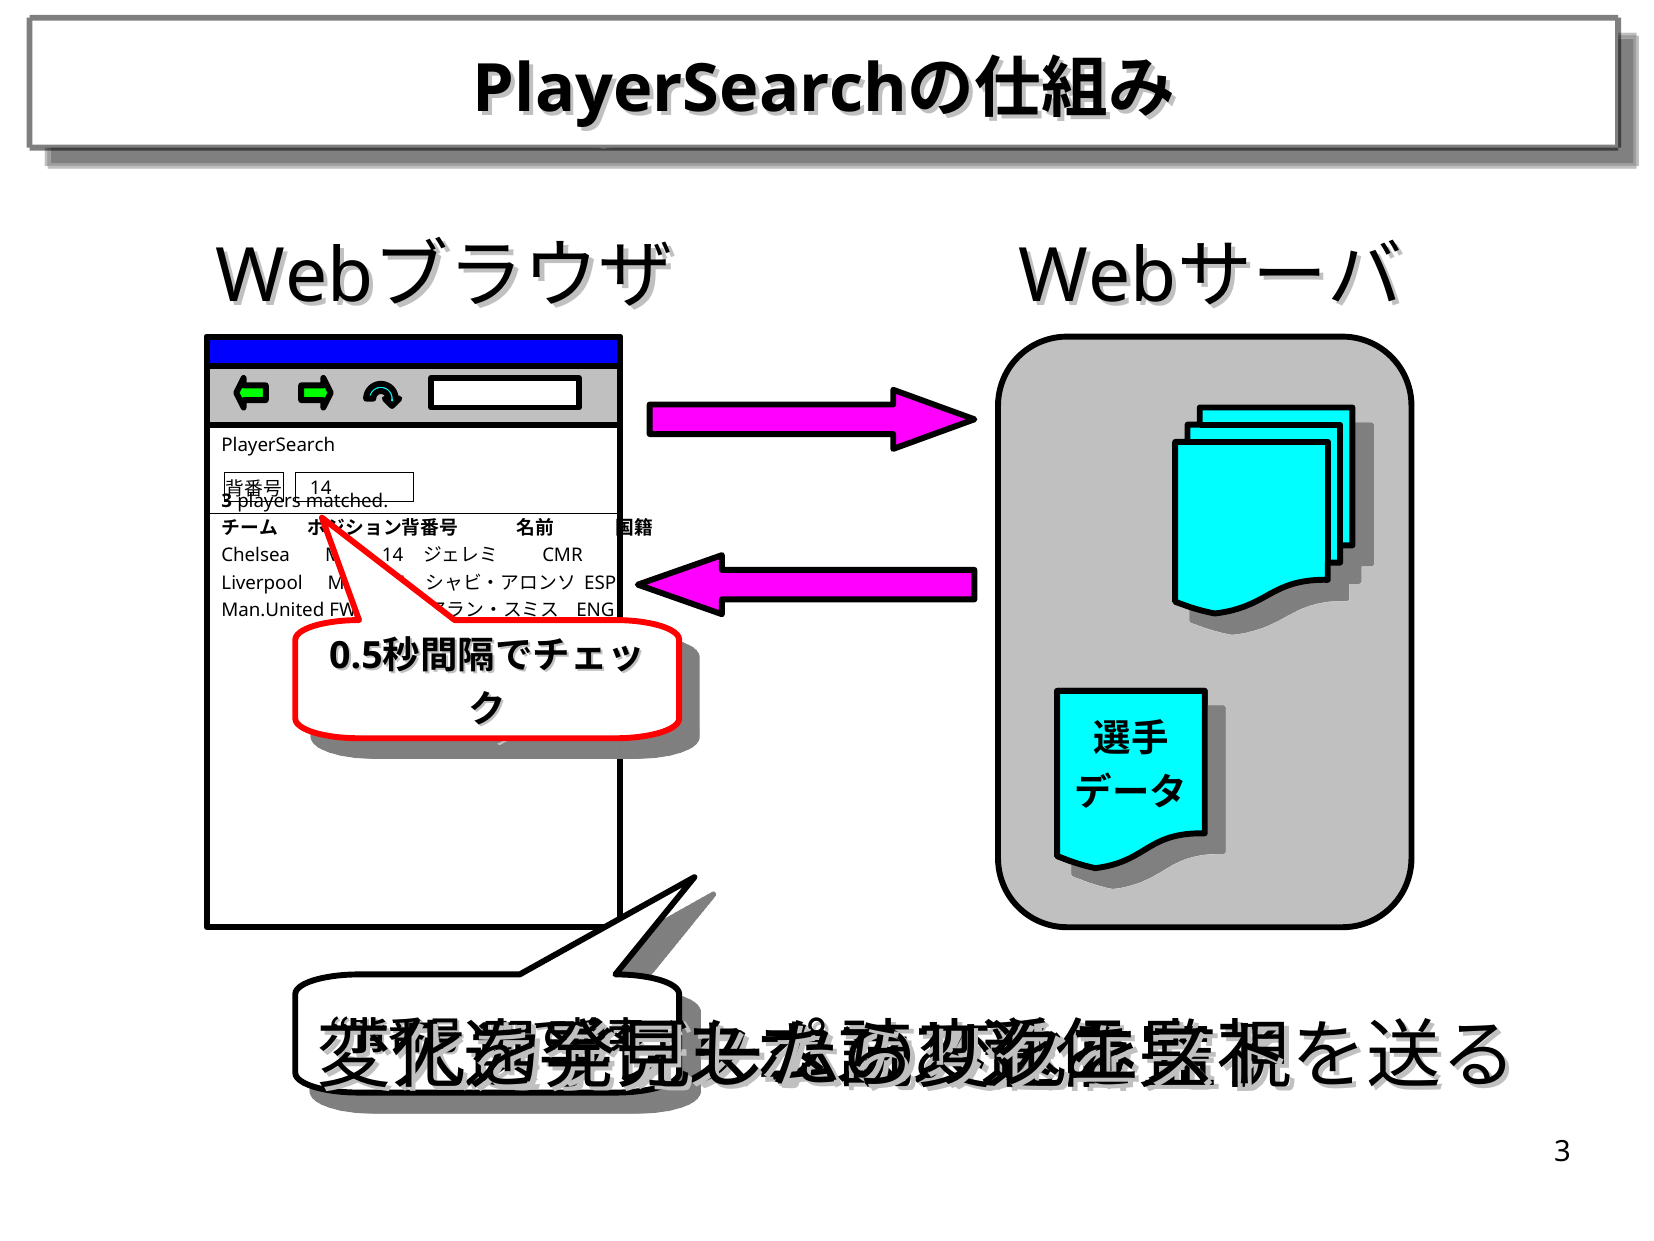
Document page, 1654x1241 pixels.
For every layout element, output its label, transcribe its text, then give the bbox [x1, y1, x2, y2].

text_box [998, 336, 1412, 928]
text_box [206, 336, 621, 425]
text_box 0.5秒間隔でチェック [295, 517, 680, 739]
text_box PlayerSearchの仕組み [29, 17, 1619, 148]
text_box 選手 データ [1057, 690, 1205, 869]
text_box 3 players matched. チーム ポジション背番号 名前 国籍 Chelsea MF 14 ジェレミ CMR Liverpool MF 14 シャビ・アロンソ ESP Man.United FW 14 アラン・スミス ENG [206, 513, 621, 928]
text_box 背番号 [224, 472, 284, 502]
text_box Webブラウザ [200, 206, 626, 303]
text_box Webサーバ [1004, 206, 1390, 303]
text_box “背番号 14”で検索 [331, 1083, 655, 1093]
text_box [649, 389, 975, 449]
text_box 変化を発見したらリクエストを送る [301, 986, 1310, 1083]
text_box [637, 555, 975, 615]
text_box PlayerSearch [206, 425, 621, 513]
text_box 14 [295, 472, 414, 502]
text_box “背番号 14”で検索 [295, 877, 695, 1081]
